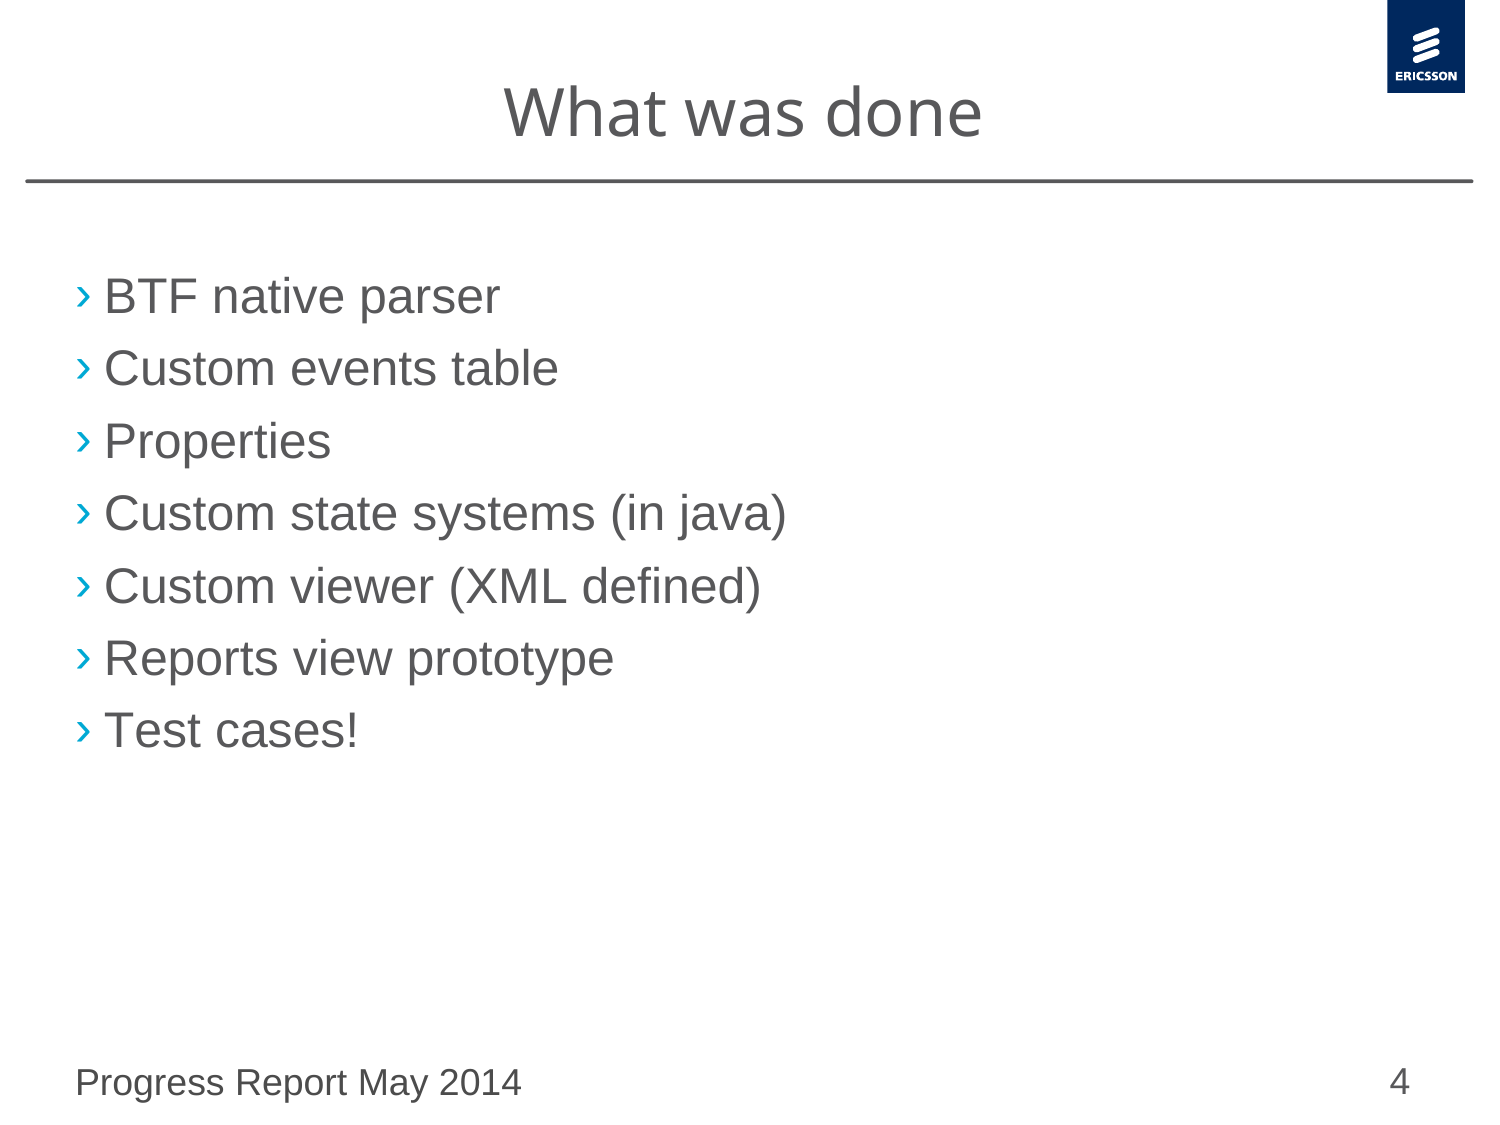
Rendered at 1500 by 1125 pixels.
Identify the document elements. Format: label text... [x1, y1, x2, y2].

list BTF native parser Custom events table Properties Custom state systems (in java) Custom viewer (XML defined) Reports view prototype Test cases! [75, 263, 1425, 916]
title What was done [75, 44, 1425, 150]
